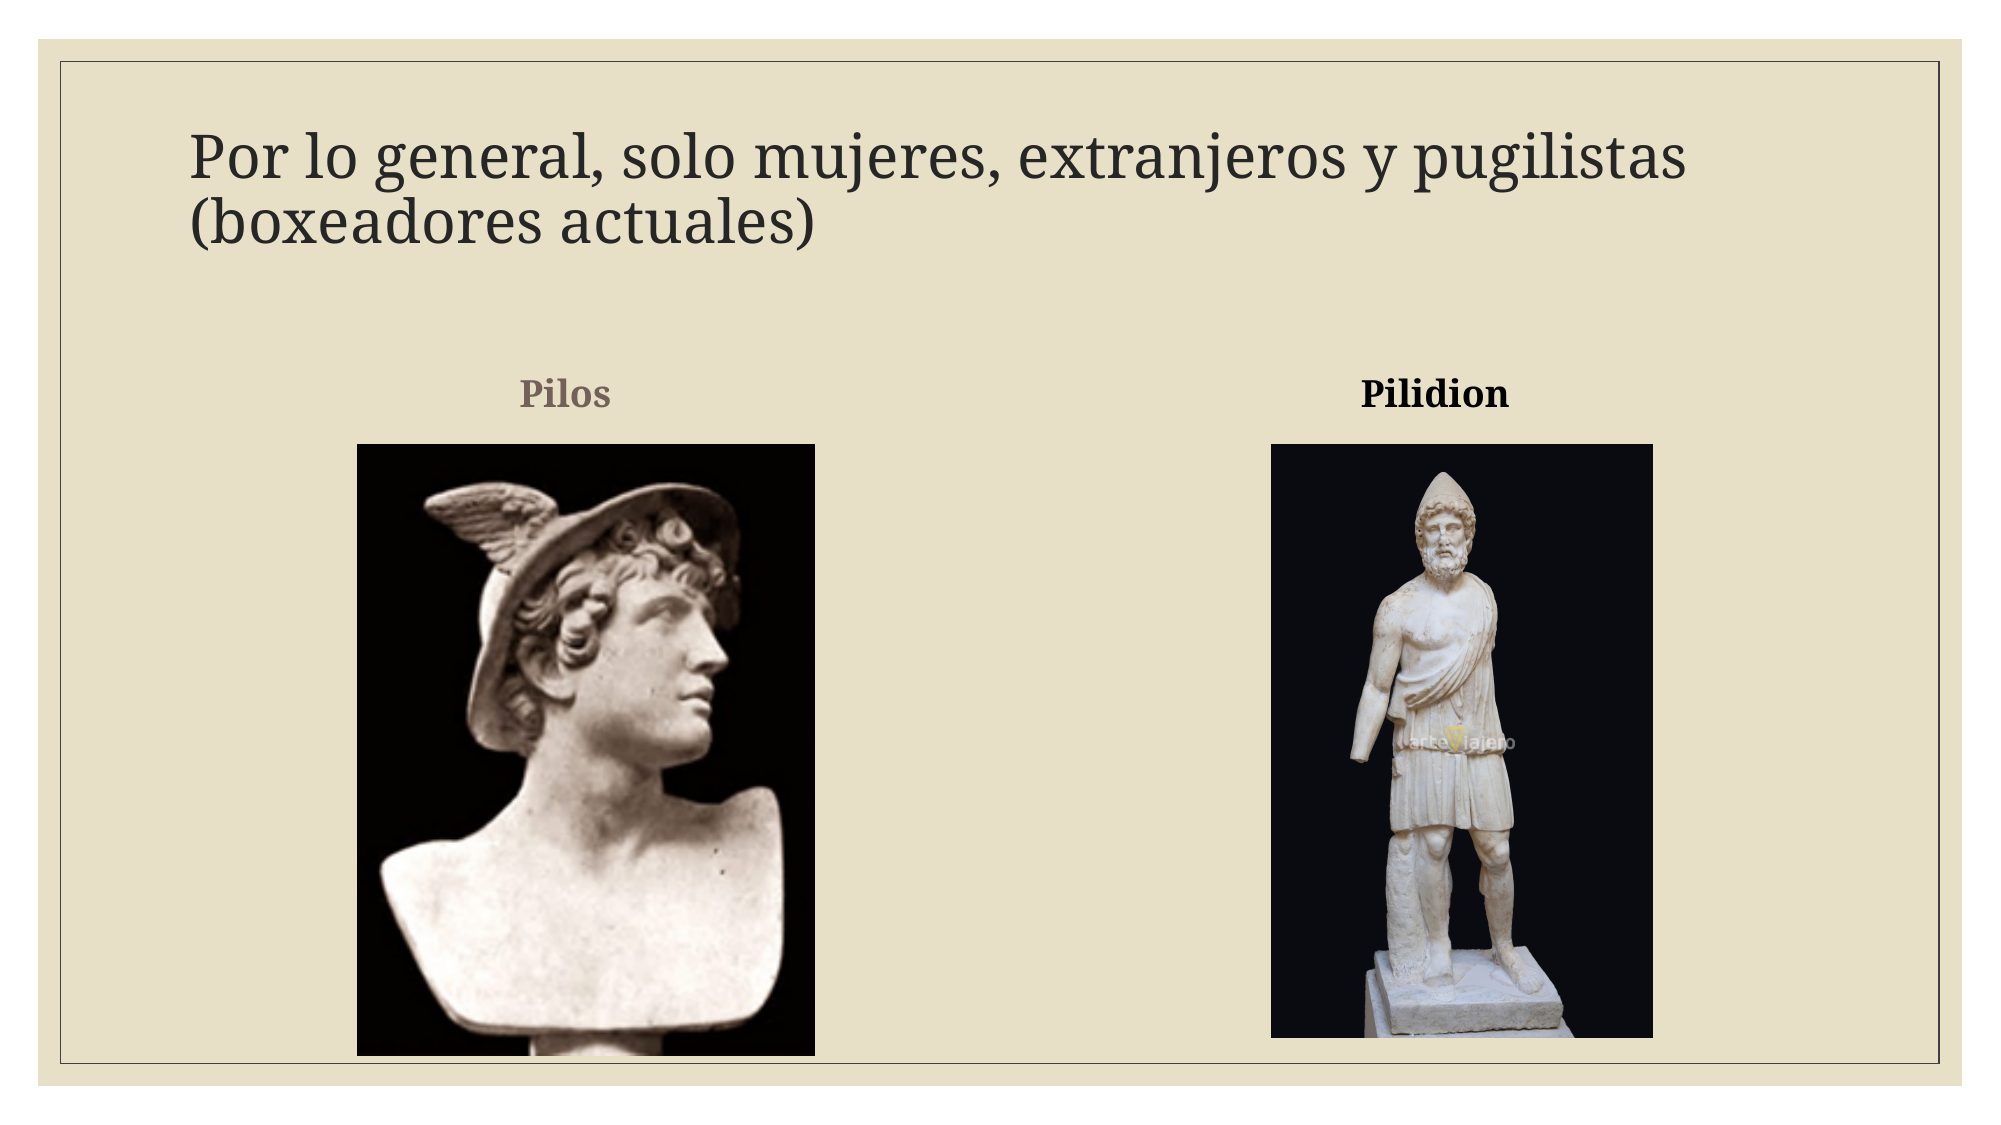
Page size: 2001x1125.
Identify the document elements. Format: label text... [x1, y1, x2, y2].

list Pilidion [1045, 340, 1826, 446]
picture [1271, 444, 1653, 1038]
list Pilos [175, 340, 956, 446]
picture [357, 444, 815, 1056]
title Por lo general, solo mujeres, extranjeros y pugilistas (boxeadores actuales) [174, 115, 1825, 341]
